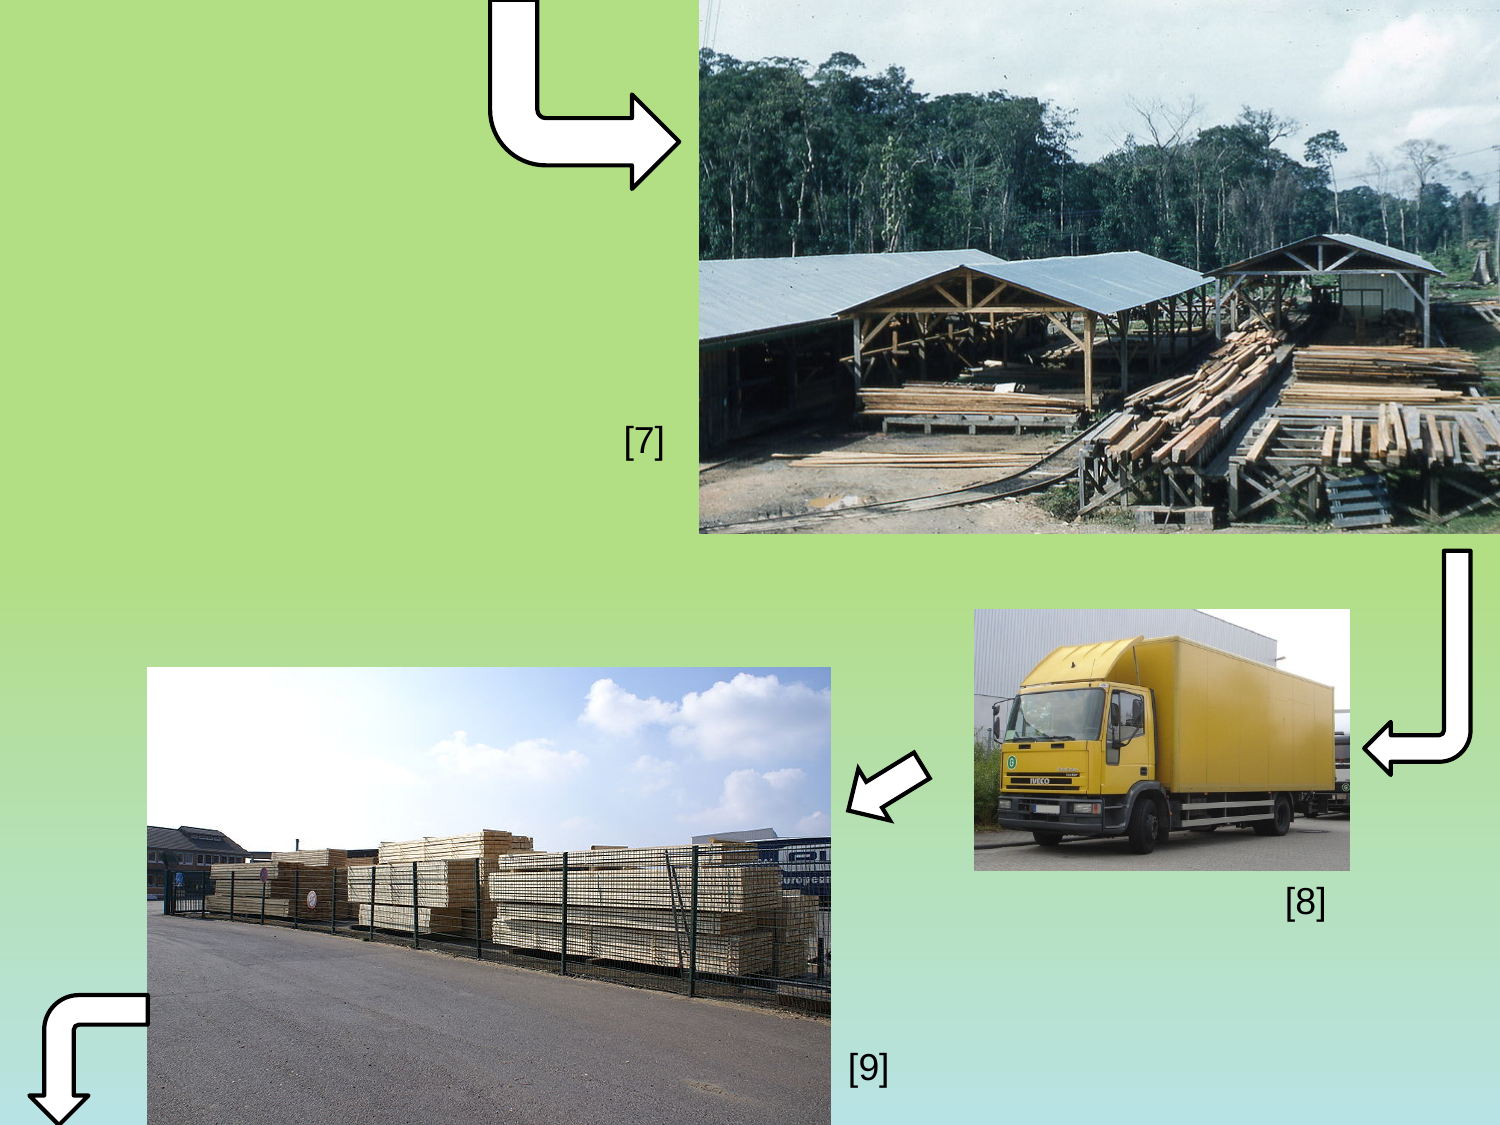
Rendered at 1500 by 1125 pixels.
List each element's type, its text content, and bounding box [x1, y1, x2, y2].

text_box [8] [1270, 869, 1353, 930]
text_box [848, 752, 930, 821]
text_box [29, 995, 148, 1125]
text_box [9] [833, 1034, 916, 1096]
text_box [490, 0, 680, 189]
text_box [1364, 550, 1471, 775]
picture [0, 0, 1500, 1125]
text_box [7] [608, 408, 691, 470]
